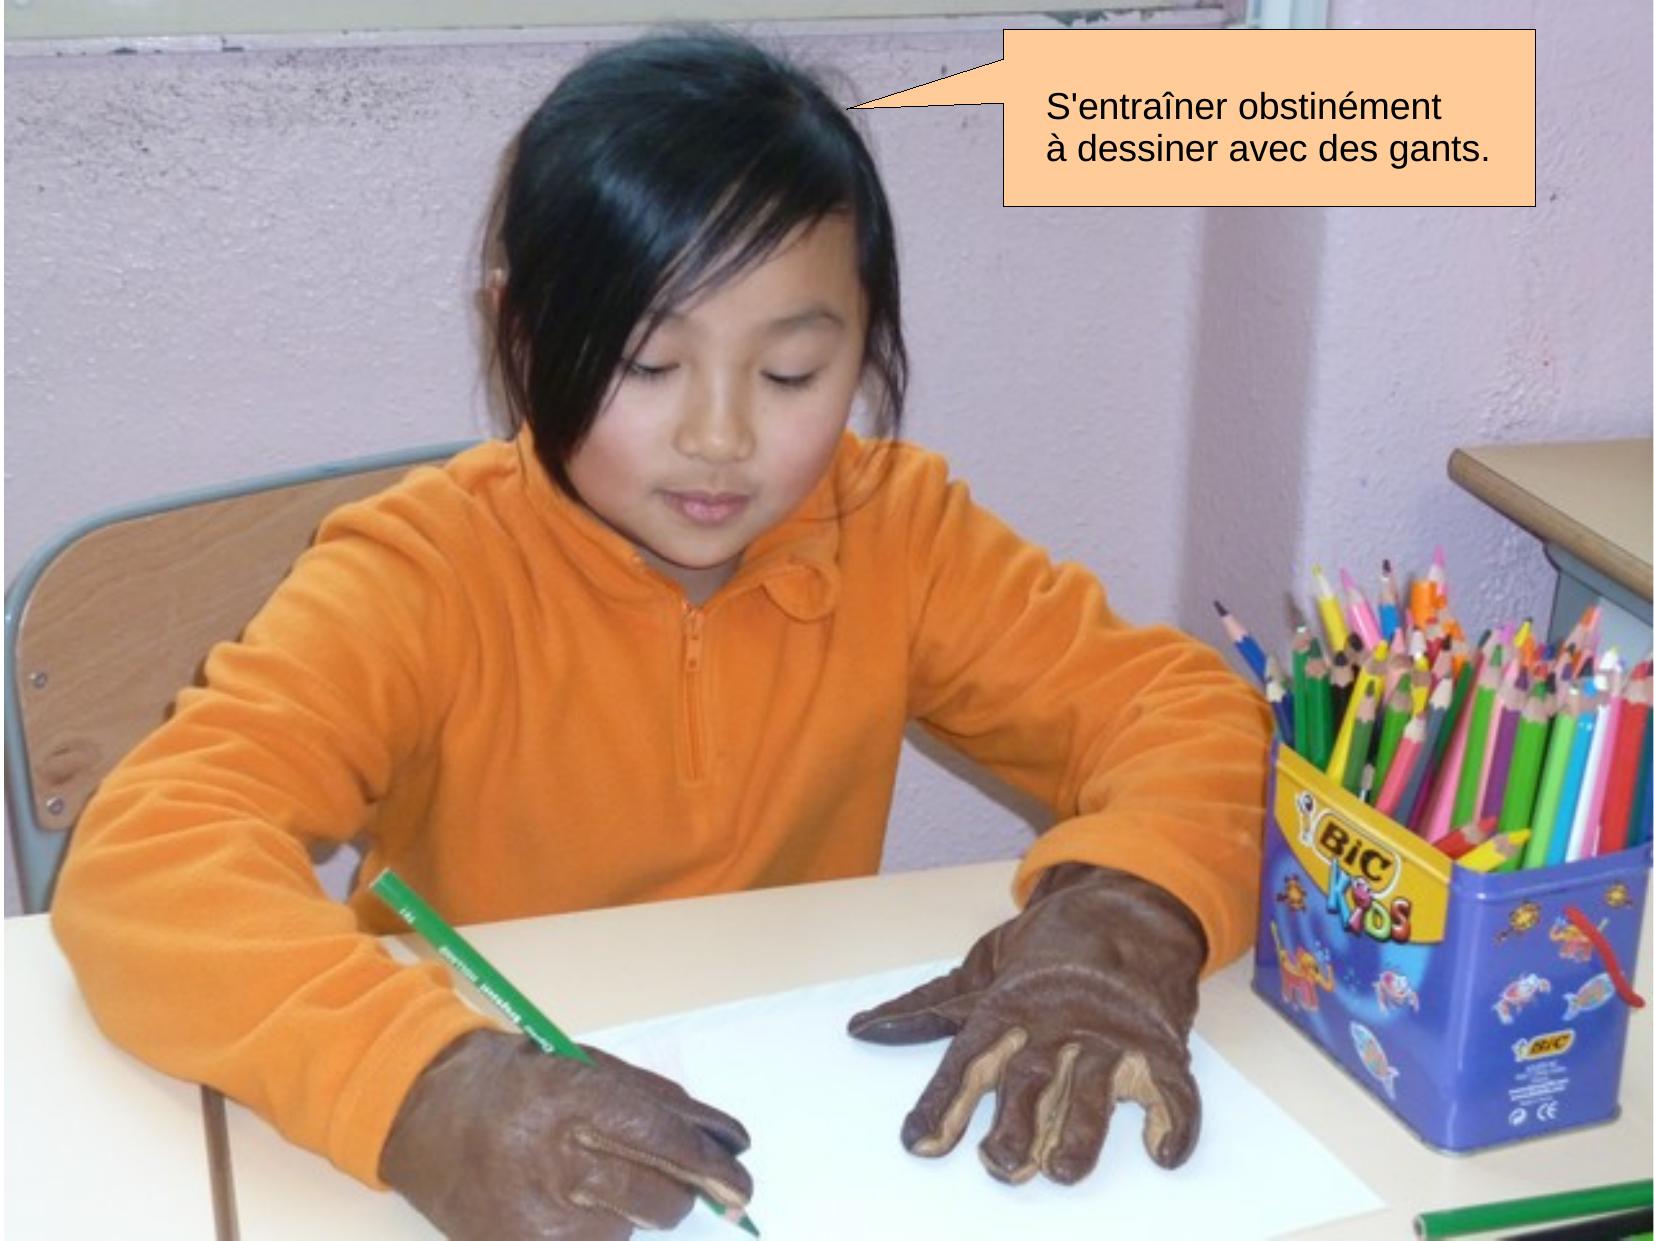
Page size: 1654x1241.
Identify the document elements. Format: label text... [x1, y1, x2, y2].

text_box S'entraîner obstinément à dessiner avec des gants. [1030, 78, 1506, 178]
text_box [846, 29, 1536, 207]
picture [4, 0, 1654, 1241]
